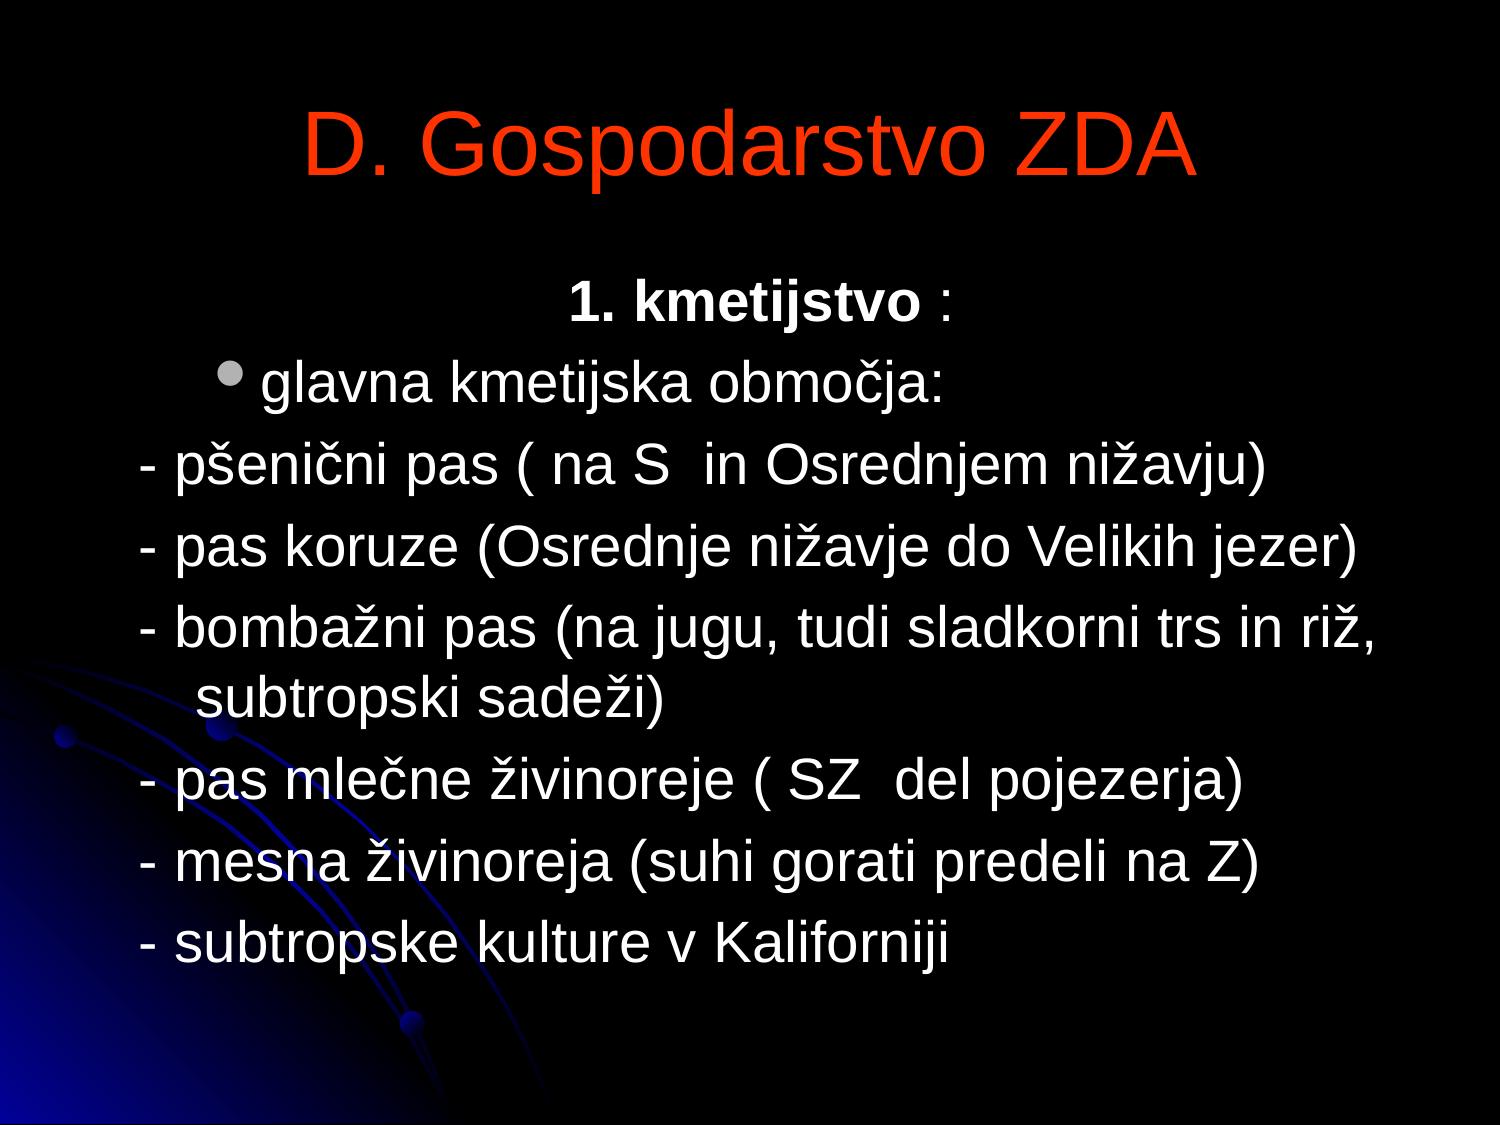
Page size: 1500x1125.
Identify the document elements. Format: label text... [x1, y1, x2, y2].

title D. Gospodarstvo ZDA [75, 45, 1425, 233]
list 1. kmetijstvo : glavna kmetijska območja: - pšenični pas ( na S in Osrednjem nižavju) - pas koruze (Osrednje nižavje do Velikih jezer) - bombažni pas (na jugu, tudi sladkorni trs in riž, subtropski sadeži) - pas mlečne živinoreje ( SZ del pojezerja) - mesna živinoreja (suhi gorati predeli na Z) - subtropske kulture v Kaliforniji [123, 255, 1399, 931]
